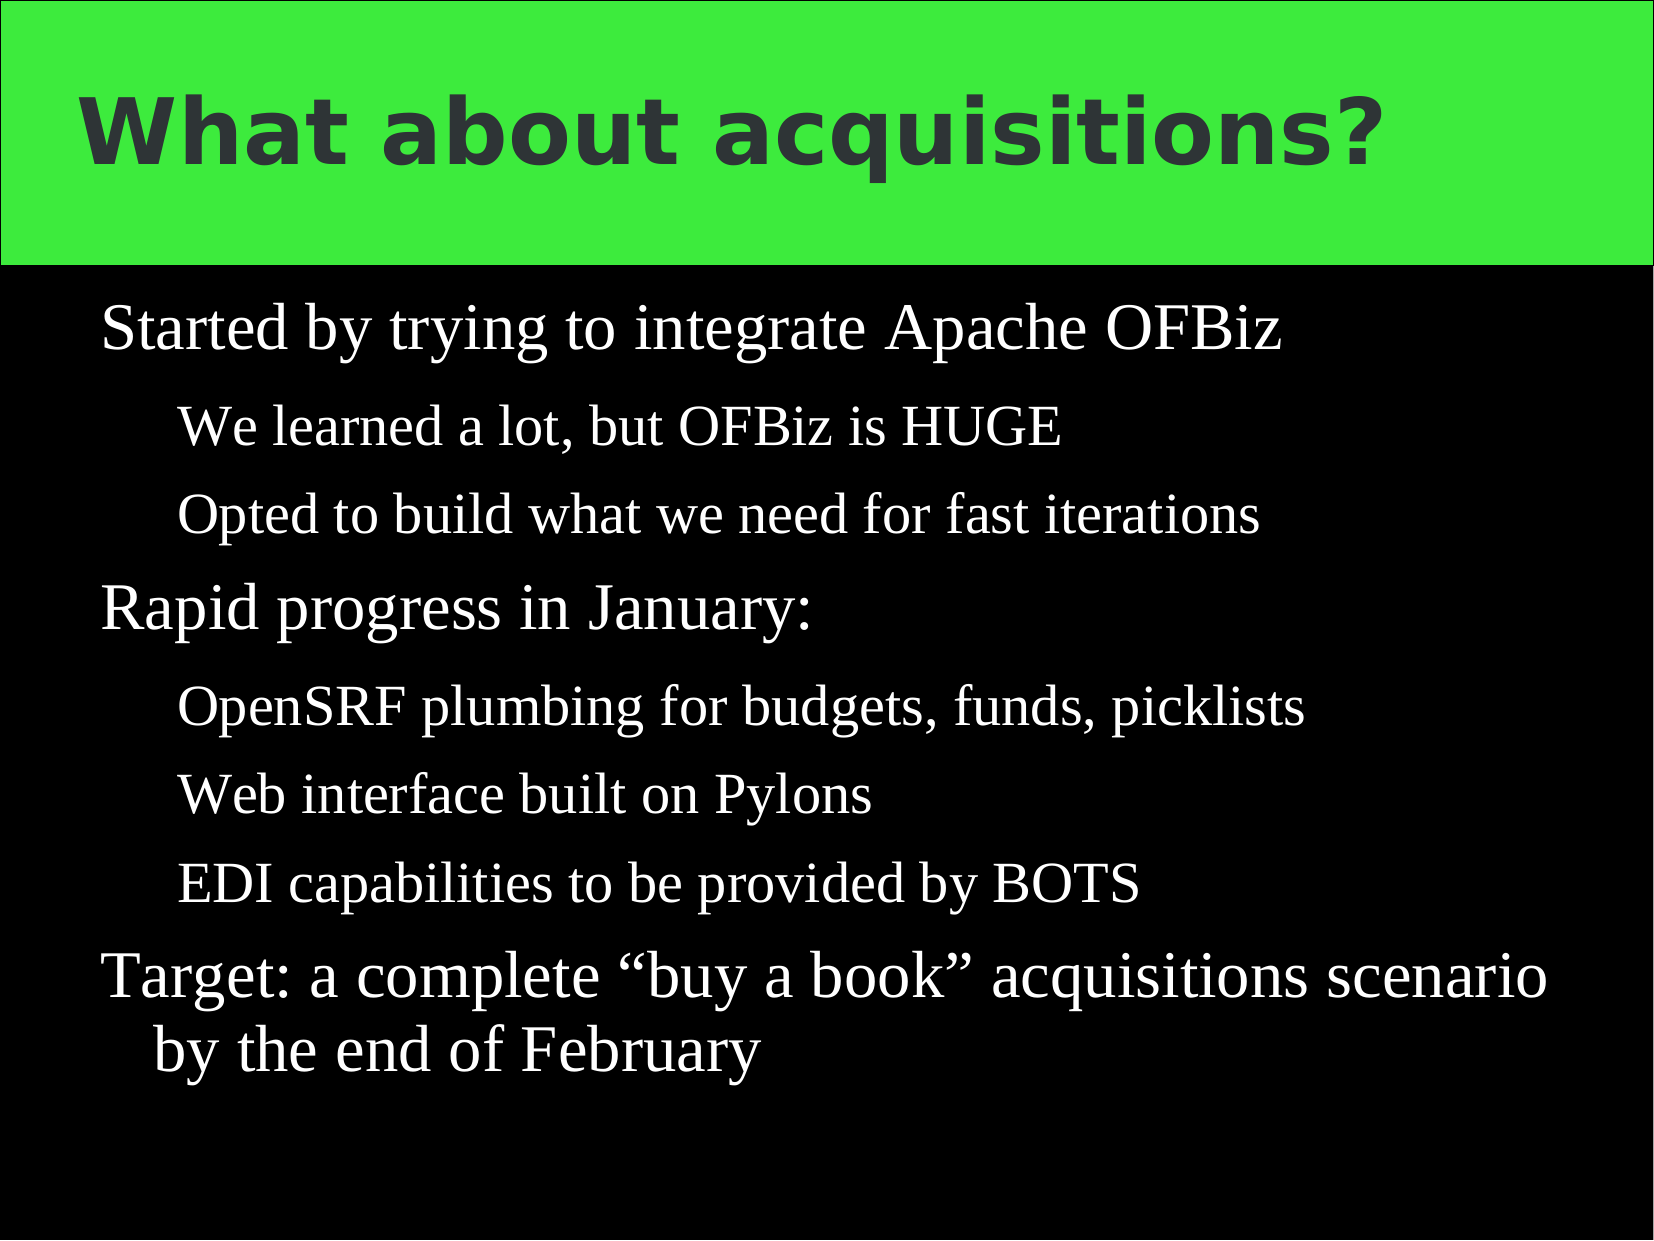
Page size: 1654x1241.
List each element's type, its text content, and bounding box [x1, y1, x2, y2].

title What about acquisitions? [76, 29, 1565, 237]
list Started by trying to integrate Apache OFBiz We learned a lot, but OFBiz is HUGE Opted to build what we need for fast iterations Rapid progress in January: OpenSRF plumbing for budgets, funds, picklists Web interface built on Pylons EDI capabilities to be provided by BOTS Target: a complete “buy a book” acquisitions scenario by the end of February [82, 290, 1571, 1241]
